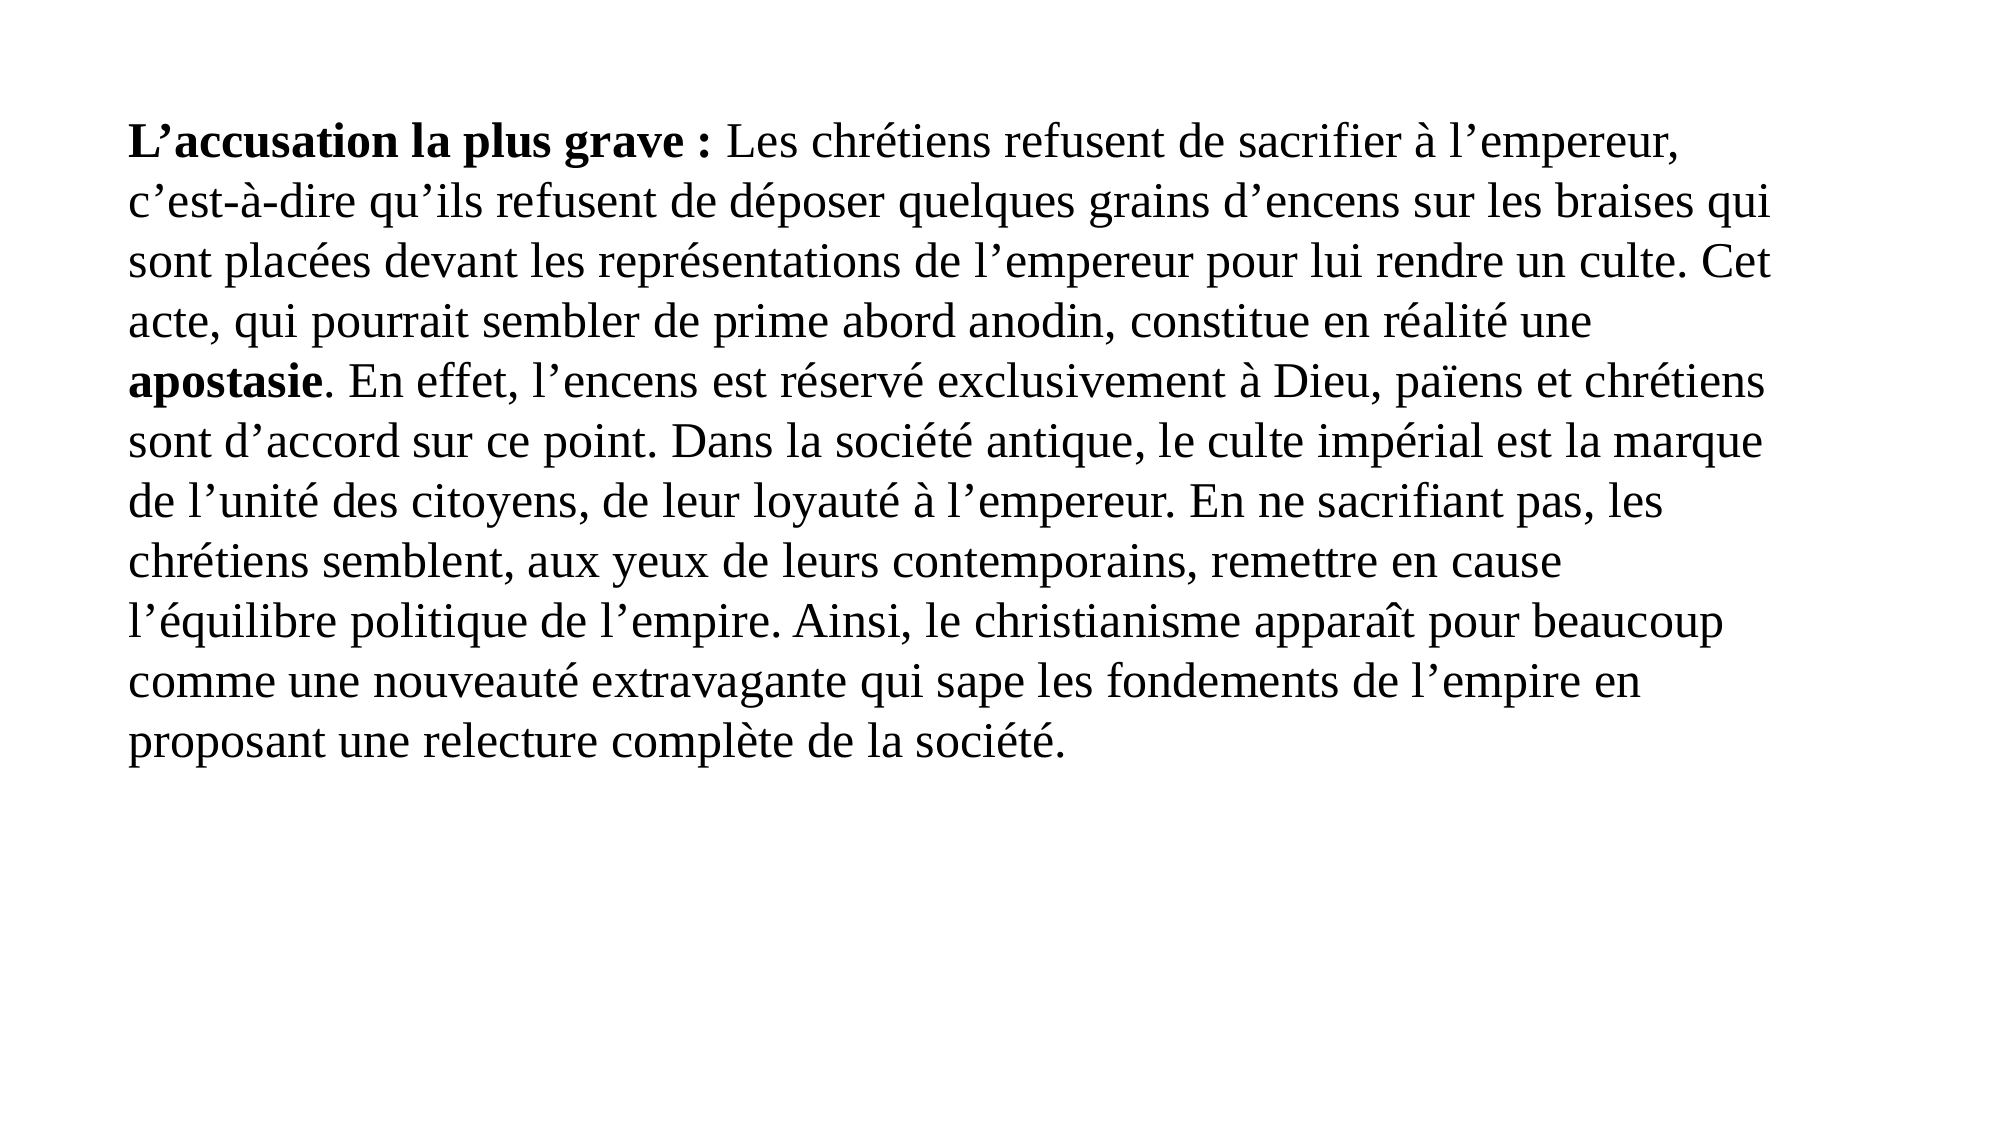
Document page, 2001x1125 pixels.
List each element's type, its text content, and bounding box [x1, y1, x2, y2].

text_box L’accusation la plus grave : Les chrétiens refusent de sacrifier à l’empereur, c’est-à-dire qu’ils refusent de déposer quelques grains d’encens sur les braises qui sont placées devant les représentations de l’empereur pour lui rendre un culte. Cet acte, qui pourrait sembler de prime abord anodin, constitue en réalité une apostasie. En effet, l’encens est réservé exclusivement à Dieu, païens et chrétiens sont d’accord sur ce point. Dans la société antique, le culte impérial est la marque de l’unité des citoyens, de leur loyauté à l’empereur. En ne sacrifiant pas, les chrétiens semblent, aux yeux de leurs contemporains, remettre en cause l’équilibre politique de l’empire. Ainsi, le christianisme apparaît pour beaucoup comme une nouveauté extravagante qui sape les fondements de l’empire en proposant une relecture complète de la société. [113, 99, 1794, 782]
